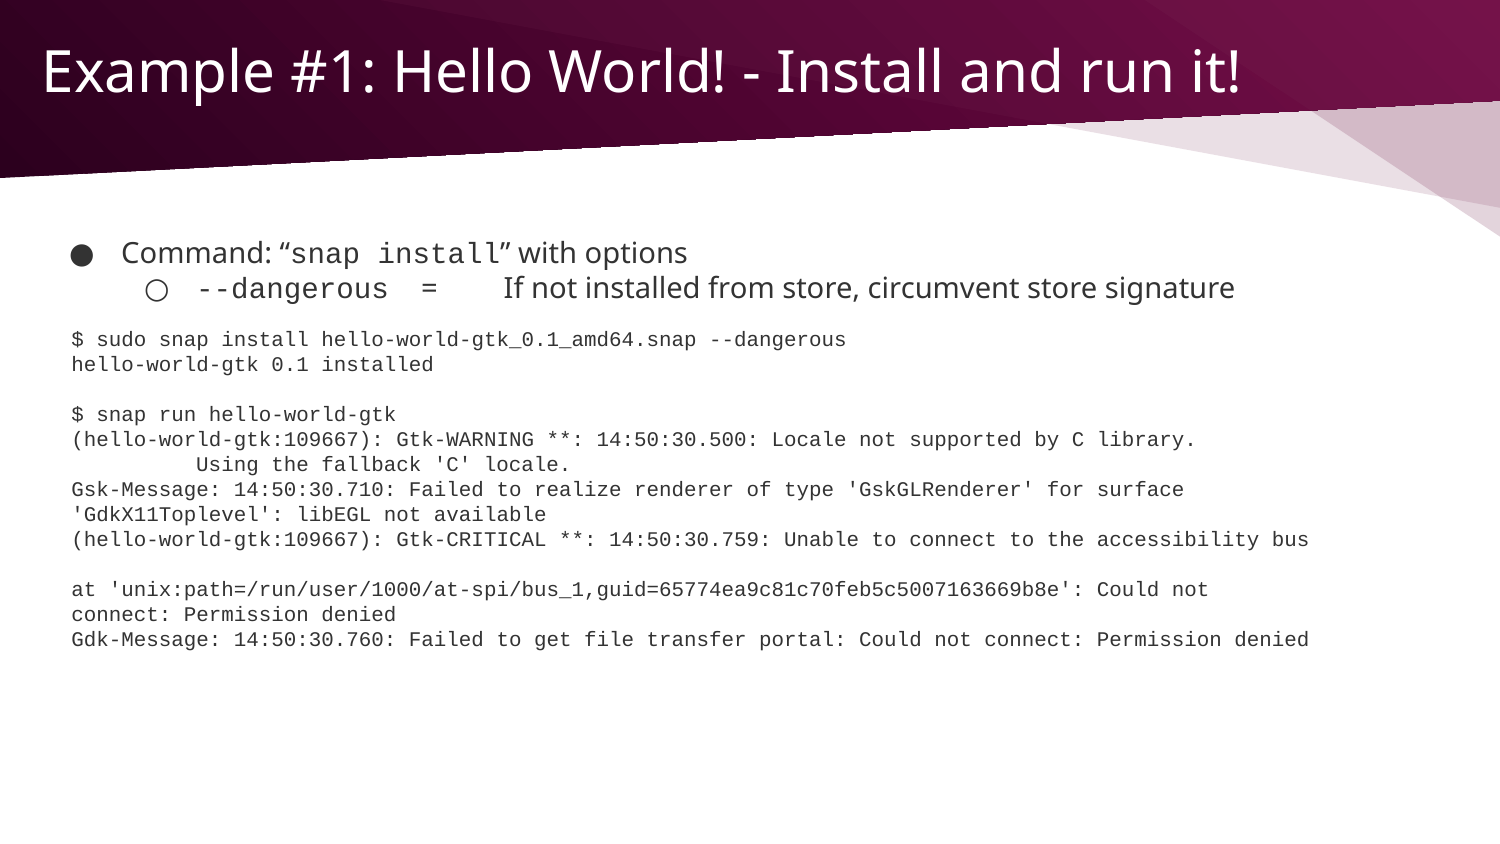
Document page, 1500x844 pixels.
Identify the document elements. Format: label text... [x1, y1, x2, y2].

title Example #1: Hello World! - Install and run it! [41, 5, 1336, 134]
list Command: “snap install” with options --dangerous = If not installed from store, circumvent store signature $ sudo snap install hello-world-gtk_0.1_amd64.snap --dangerous hello-world-gtk 0.1 installed $ snap run hello-world-gtk (hello-world-gtk:109667): Gtk-WARNING **: 14:50:30.500: Locale not supported by C library. Using the fallback 'C' locale. Gsk-Message: 14:50:30.710: Failed to realize renderer of type 'GskGLRenderer' for surface 'GdkX11Toplevel': libEGL not available (hello-world-gtk:109667): Gtk-CRITICAL **: 14:50:30.759: Unable to connect to the accessibility bus at 'unix:path=/run/user/1000/at-spi/bus_1,guid=65774ea9c81c70feb5c5007163669b8e': Could not connect: Permission denied Gdk-Message: 14:50:30.760: Failed to get file transfer portal: Could not connect: Permission denied [35, 229, 1324, 726]
